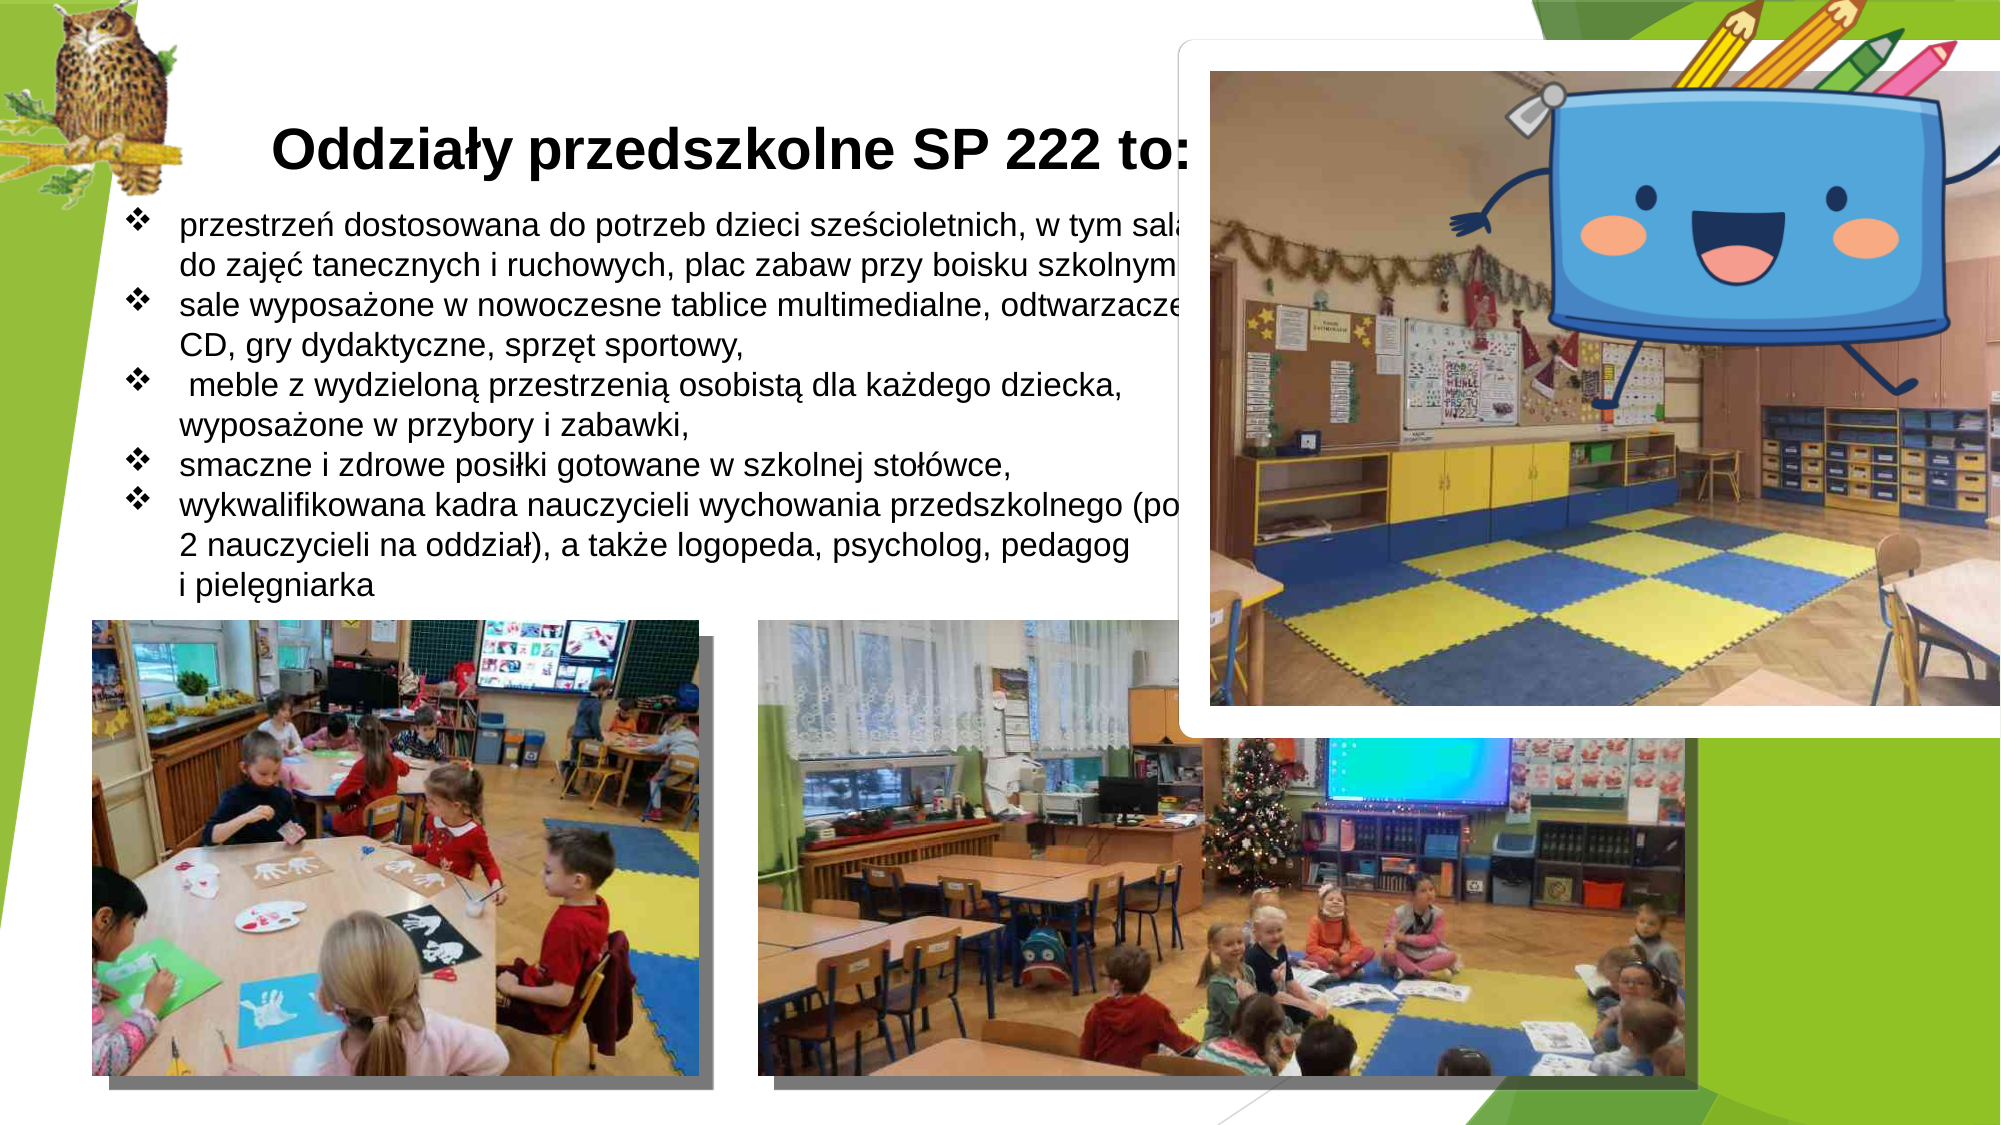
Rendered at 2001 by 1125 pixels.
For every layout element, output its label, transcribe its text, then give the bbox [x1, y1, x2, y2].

text_box Oddziały przedszkolne SP 222 to: [204, 99, 1274, 190]
text_box [1700, 738, 2000, 1125]
picture [1210, 0, 2000, 707]
picture [0, 0, 190, 216]
picture [92, 620, 699, 1076]
picture [758, 620, 1685, 1076]
text_box przestrzeń dostosowana do potrzeb dzieci sześcioletnich, w tym sala do zajęć tanecznych i ruchowych, plac zabaw przy boisku szkolnym, sale wyposażone w nowoczesne tablice multimedialne, odtwarzacze CD, gry dydaktyczne, sprzęt sportowy, meble z wydzieloną przestrzenią osobistą dla każdego dziecka, wyposażone w przybory i zabawki, smaczne i zdrowe posiłki gotowane w szkolnej stołówce, wykwalifikowana kadra nauczycieli wychowania przedszkolnego (po 2 nauczycieli na oddział), a także logopeda, psycholog, pedagog i pielęgniarka [108, 166, 1177, 646]
